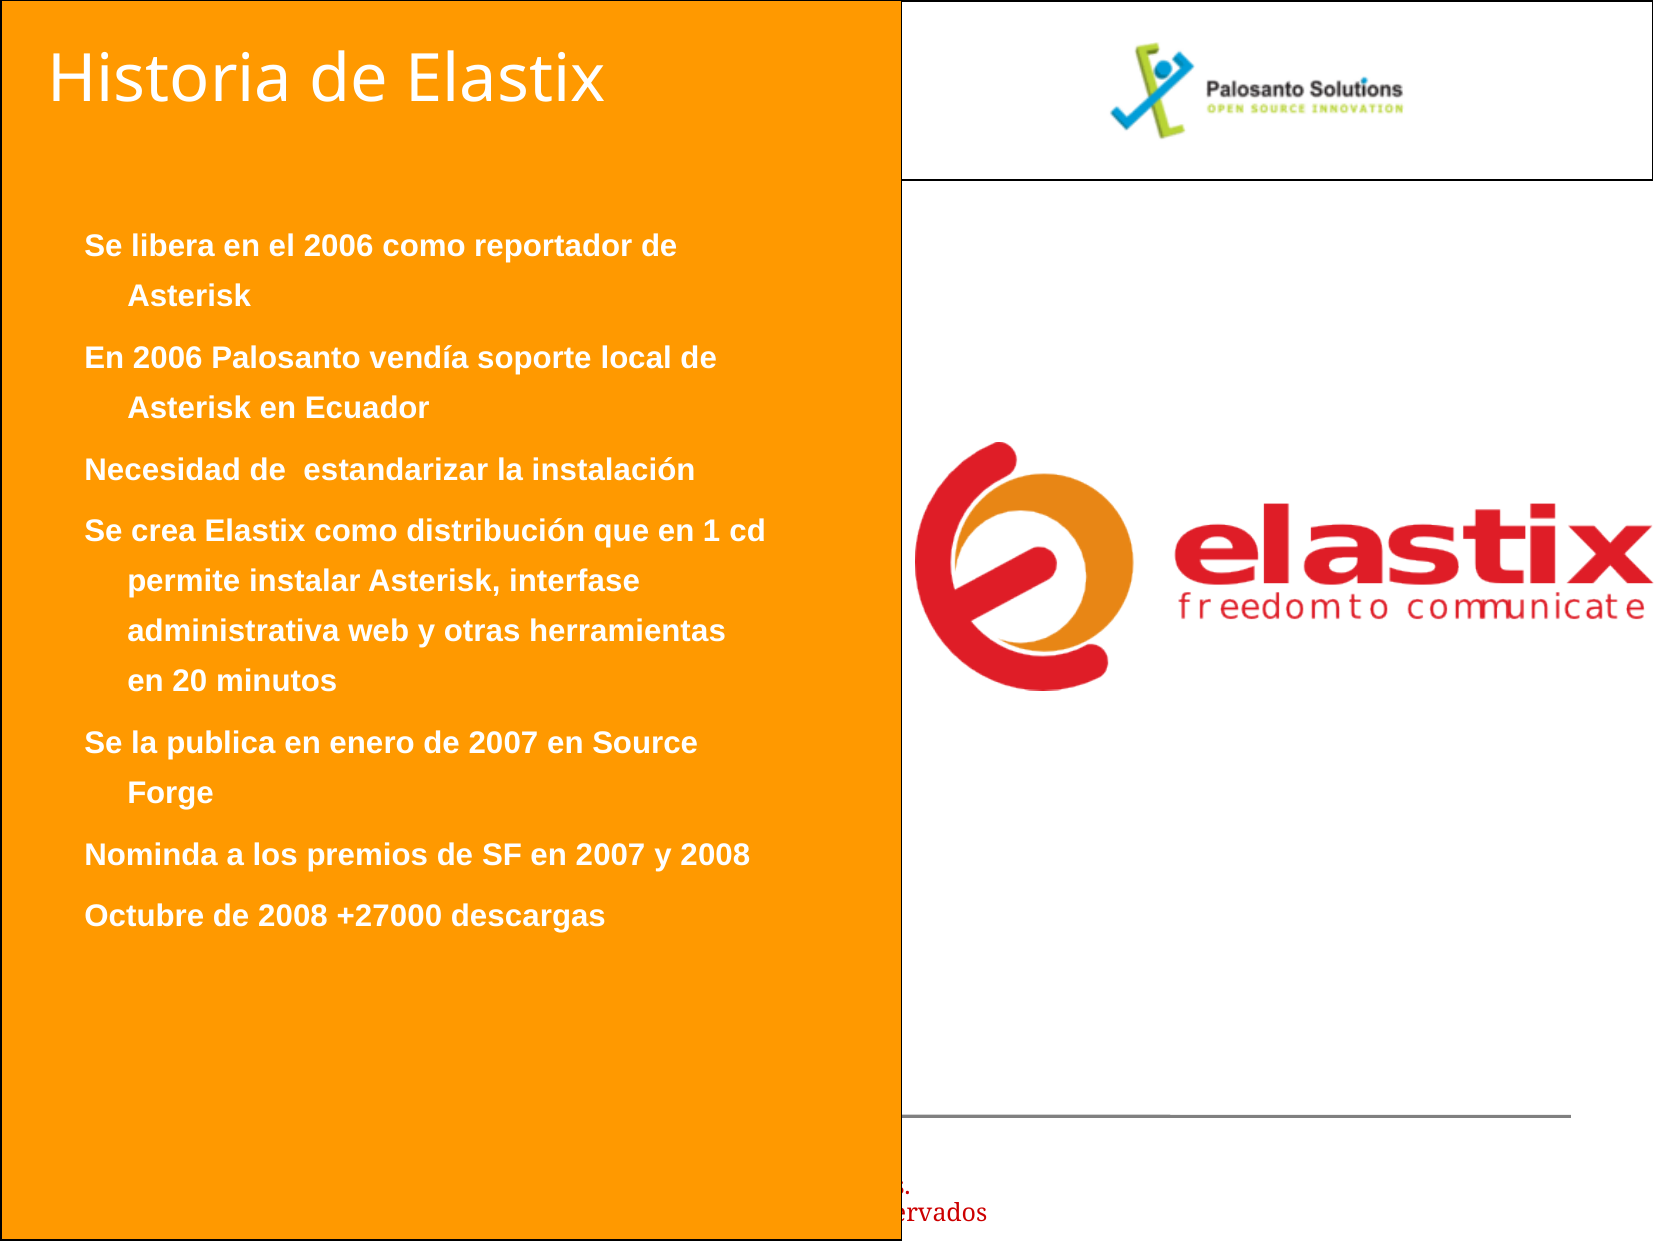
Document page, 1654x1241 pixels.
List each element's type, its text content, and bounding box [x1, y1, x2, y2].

text_box Se libera en el 2006 como reportador de Asterisk En 2006 Palosanto vendía soporte local de Asterisk en Ecuador Necesidad de estandarizar la instalación Se crea Elastix como distribución que en 1 cd permite instalar Asterisk, interfase administrativa web y otras herramientas en 20 minutos Se la publica en enero de 2007 en Source Forge Nominda a los premios de SF en 2007 y 2008 Octubre de 2008 +27000 descargas [69, 205, 787, 942]
title Historia de Elastix [32, 22, 847, 249]
picture [915, 442, 1654, 691]
text_box [0, 0, 1653, 1241]
picture [1102, 42, 1415, 142]
